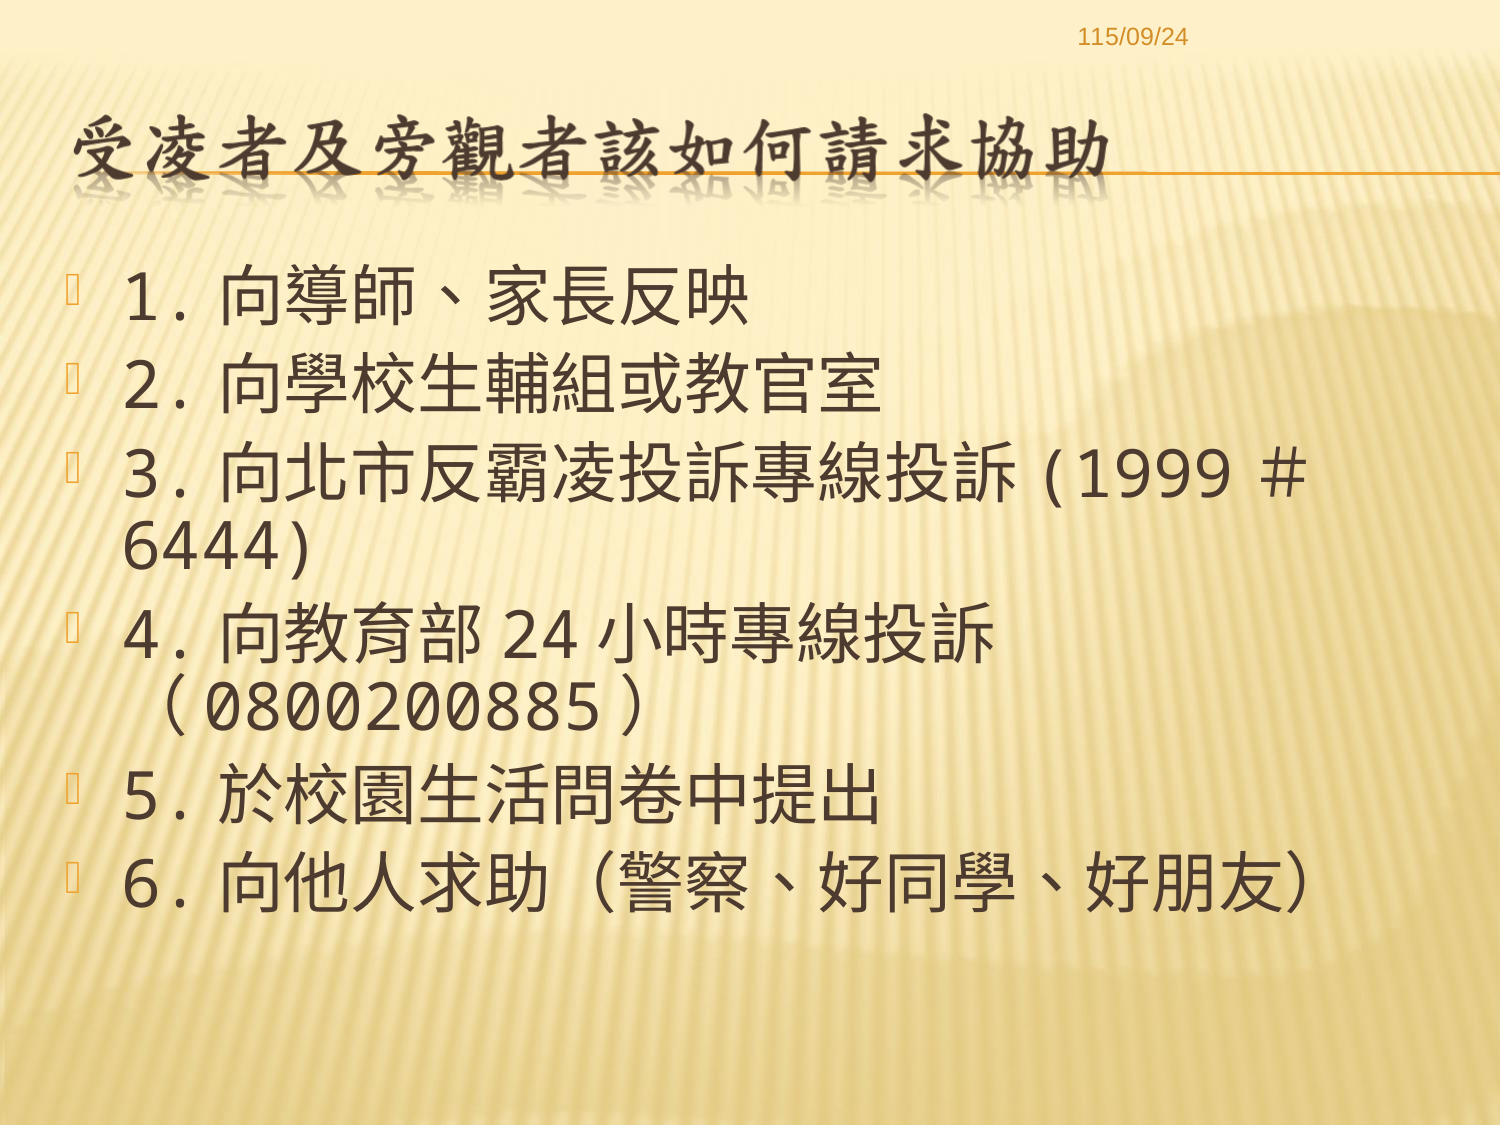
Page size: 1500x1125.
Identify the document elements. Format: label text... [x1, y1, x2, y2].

text_box 111/03/15 [1062, 12, 1476, 60]
picture [0, 0, 1500, 1125]
list 1.向導師、家長反映 2.向學校生輔組或教官室 3.向北市反霸凌投訴專線投訴(1999＃6444) 4.向教育部24小時專線投訴（0800200885） 5.於校園生活問卷中提出 6.向他人求助（警察、好同學、好朋友） [50, 254, 1476, 998]
